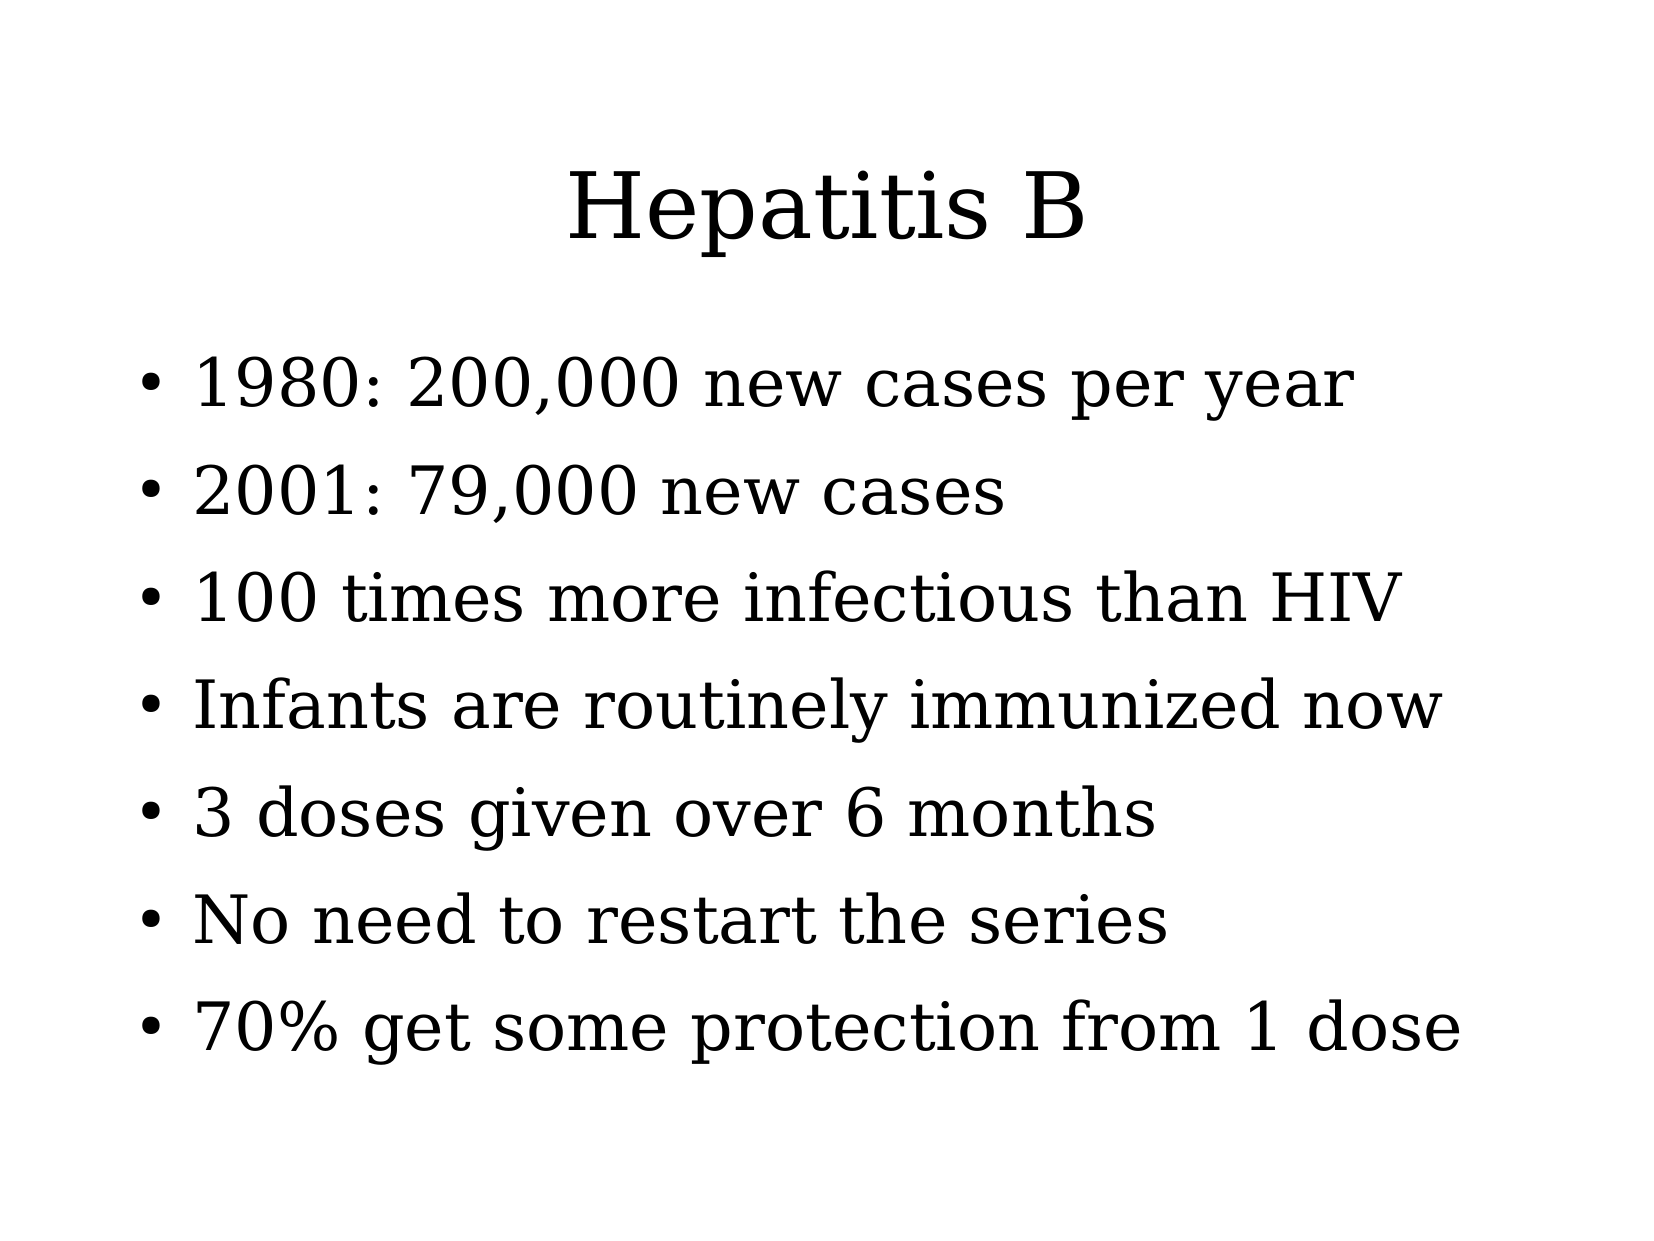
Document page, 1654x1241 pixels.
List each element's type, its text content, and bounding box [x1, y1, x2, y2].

list 1980: 200,000 new cases per year 2001: 79,000 new cases 100 times more infectious than HIV Infants are routinely immunized now 3 doses given over 6 months No need to restart the series 70% get some protection from 1 dose [121, 344, 1534, 1127]
title Hepatitis B [121, 102, 1534, 311]
